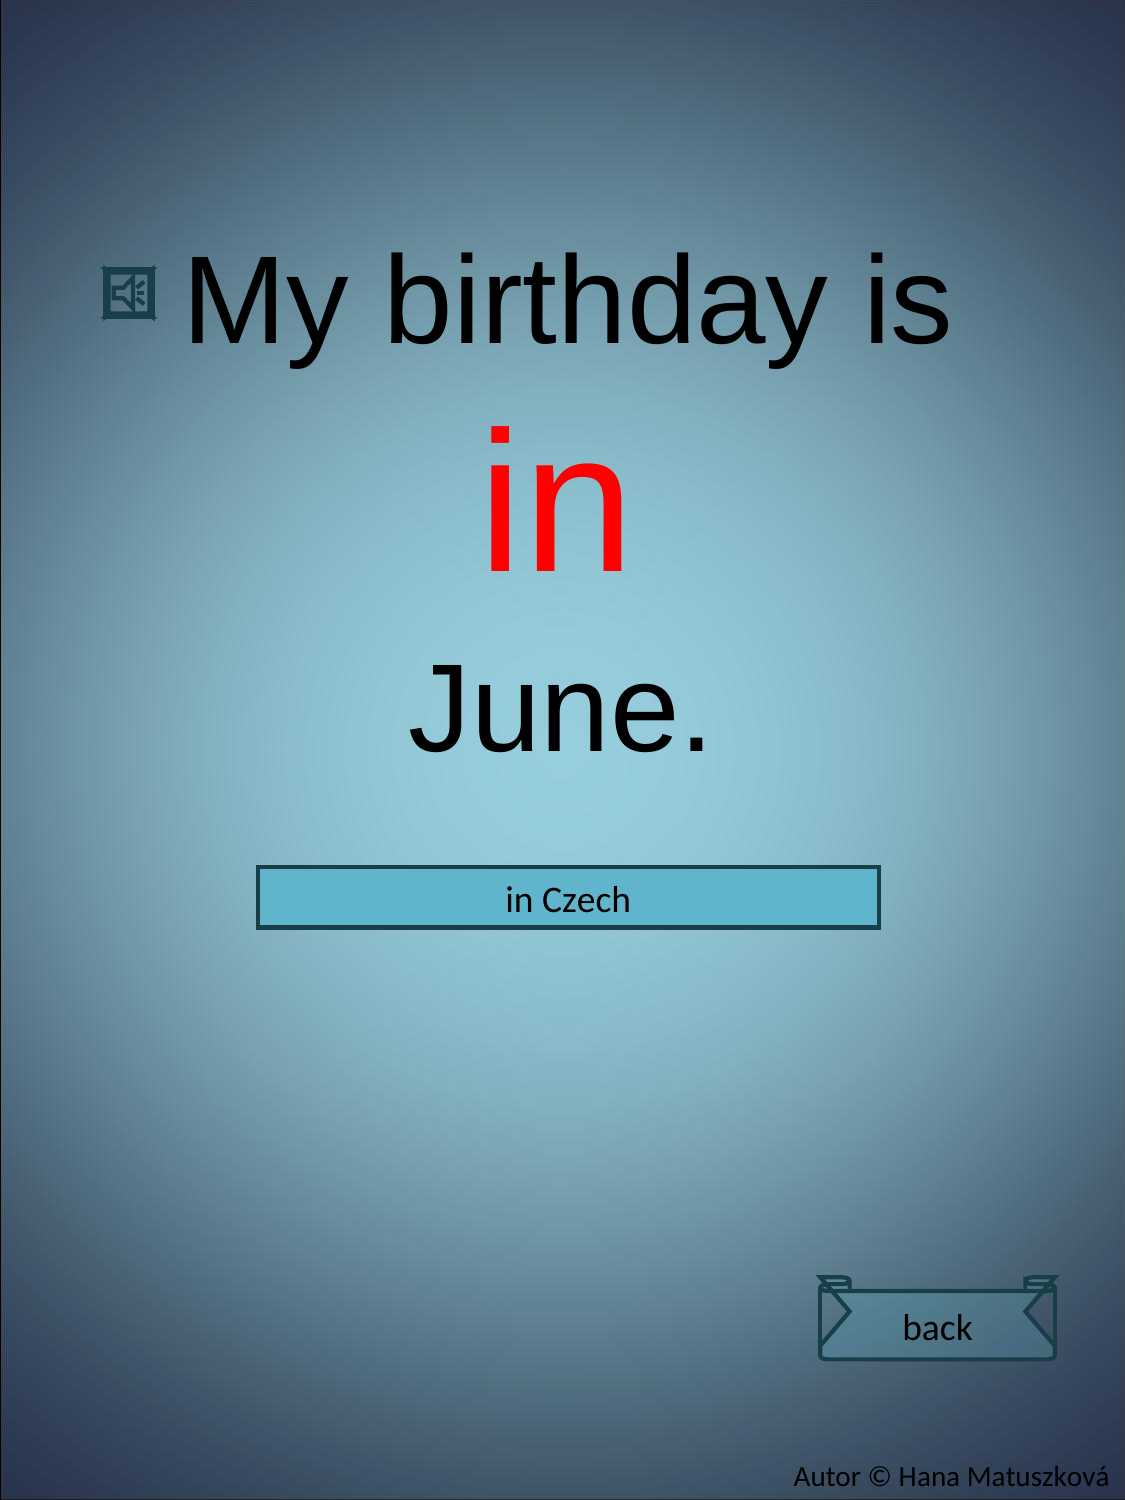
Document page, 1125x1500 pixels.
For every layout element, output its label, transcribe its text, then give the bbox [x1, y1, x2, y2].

picture [0, 0, 1125, 1500]
text_box in Czech [257, 867, 879, 928]
text_box June. [339, 618, 784, 784]
text_box Mám narozeniny v červnu. [259, 855, 876, 867]
text_box back [820, 1277, 1055, 1360]
text_box in [457, 363, 657, 618]
text_box My birthday is [164, 210, 973, 377]
text_box Autor © Hana Matuszková [778, 1449, 1125, 1500]
